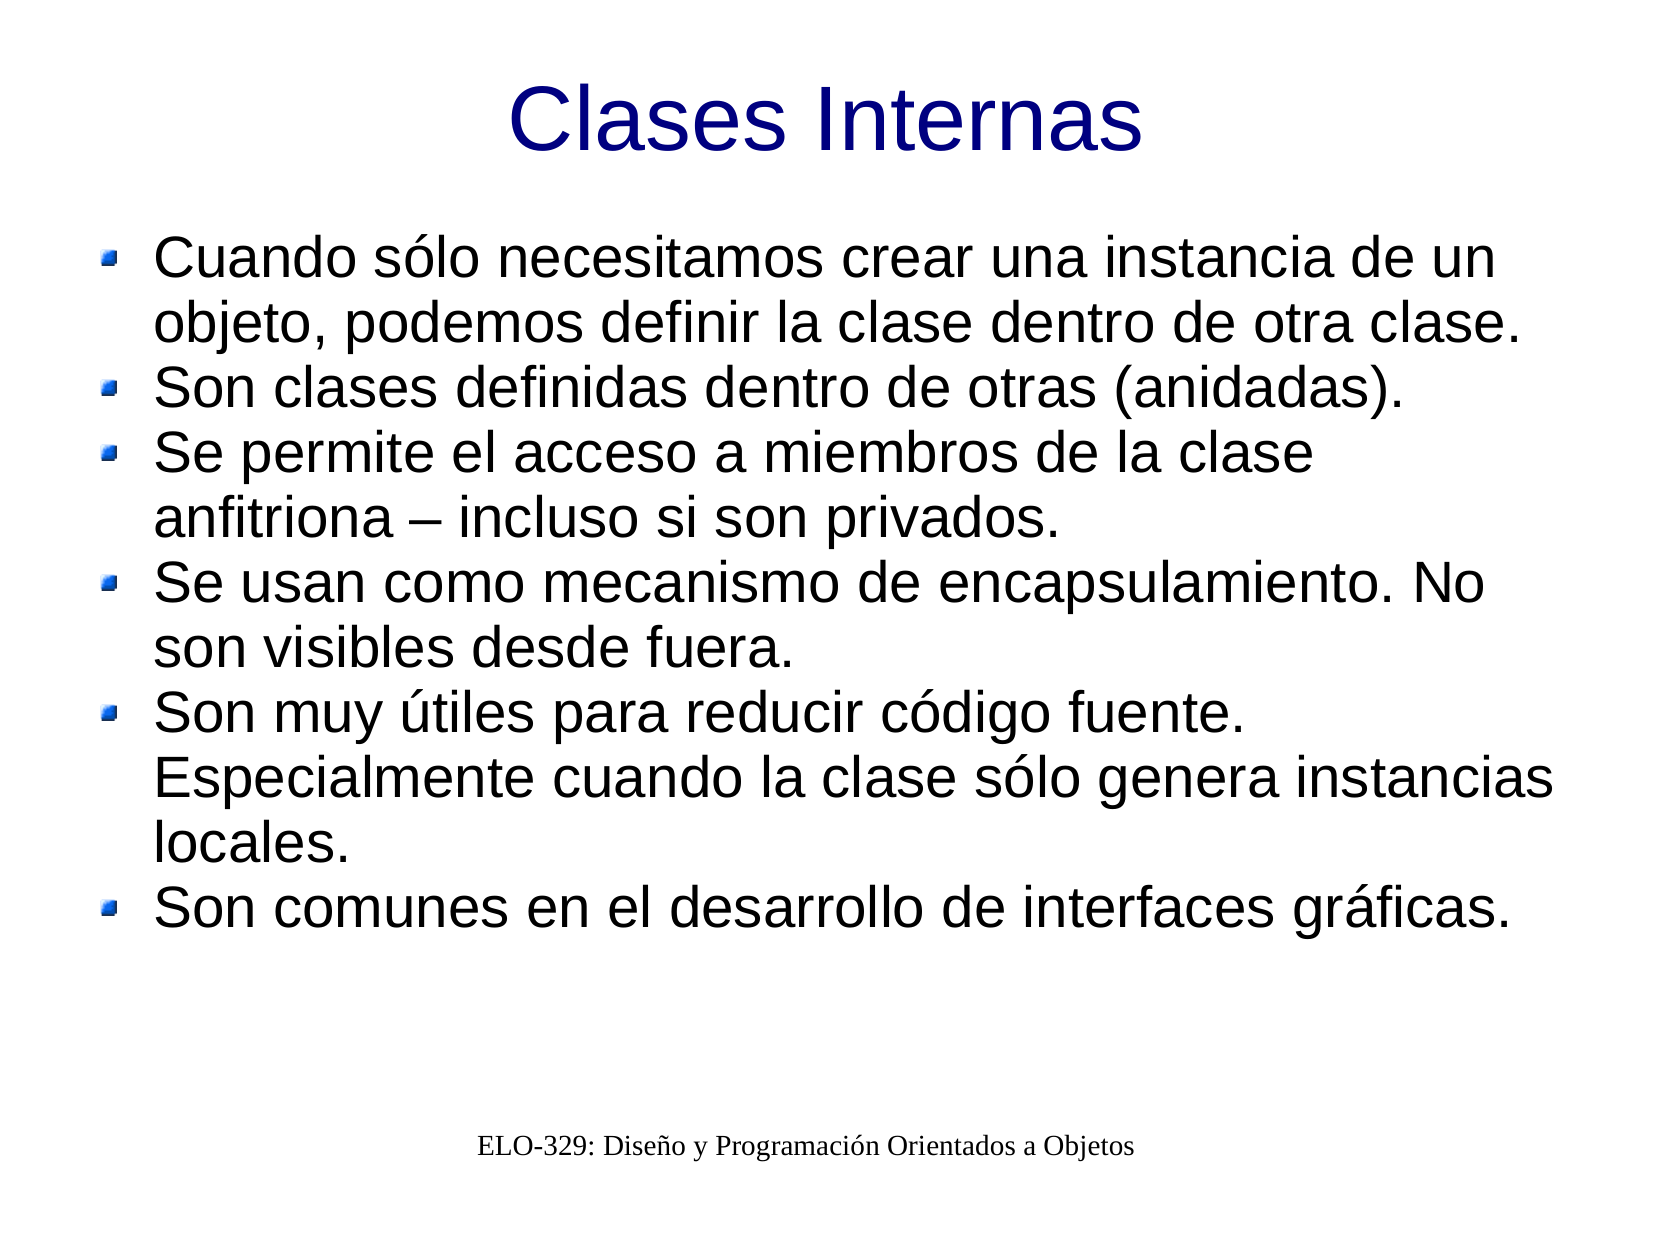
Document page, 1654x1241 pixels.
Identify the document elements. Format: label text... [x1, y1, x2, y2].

title Clases Internas [82, 49, 1571, 188]
list Cuando sólo necesitamos crear una instancia de un objeto, podemos definir la clase dentro de otra clase. Son clases definidas dentro de otras (anidadas). Se permite el acceso a miembros de la clase anfitriona – incluso si son privados. Se usan como mecanismo de encapsulamiento. No son visibles desde fuera. Son muy útiles para reducir código fuente. Especialmente cuando la clase sólo genera instancias locales. Son comunes en el desarrollo de interfaces gráficas. [82, 225, 1571, 1126]
